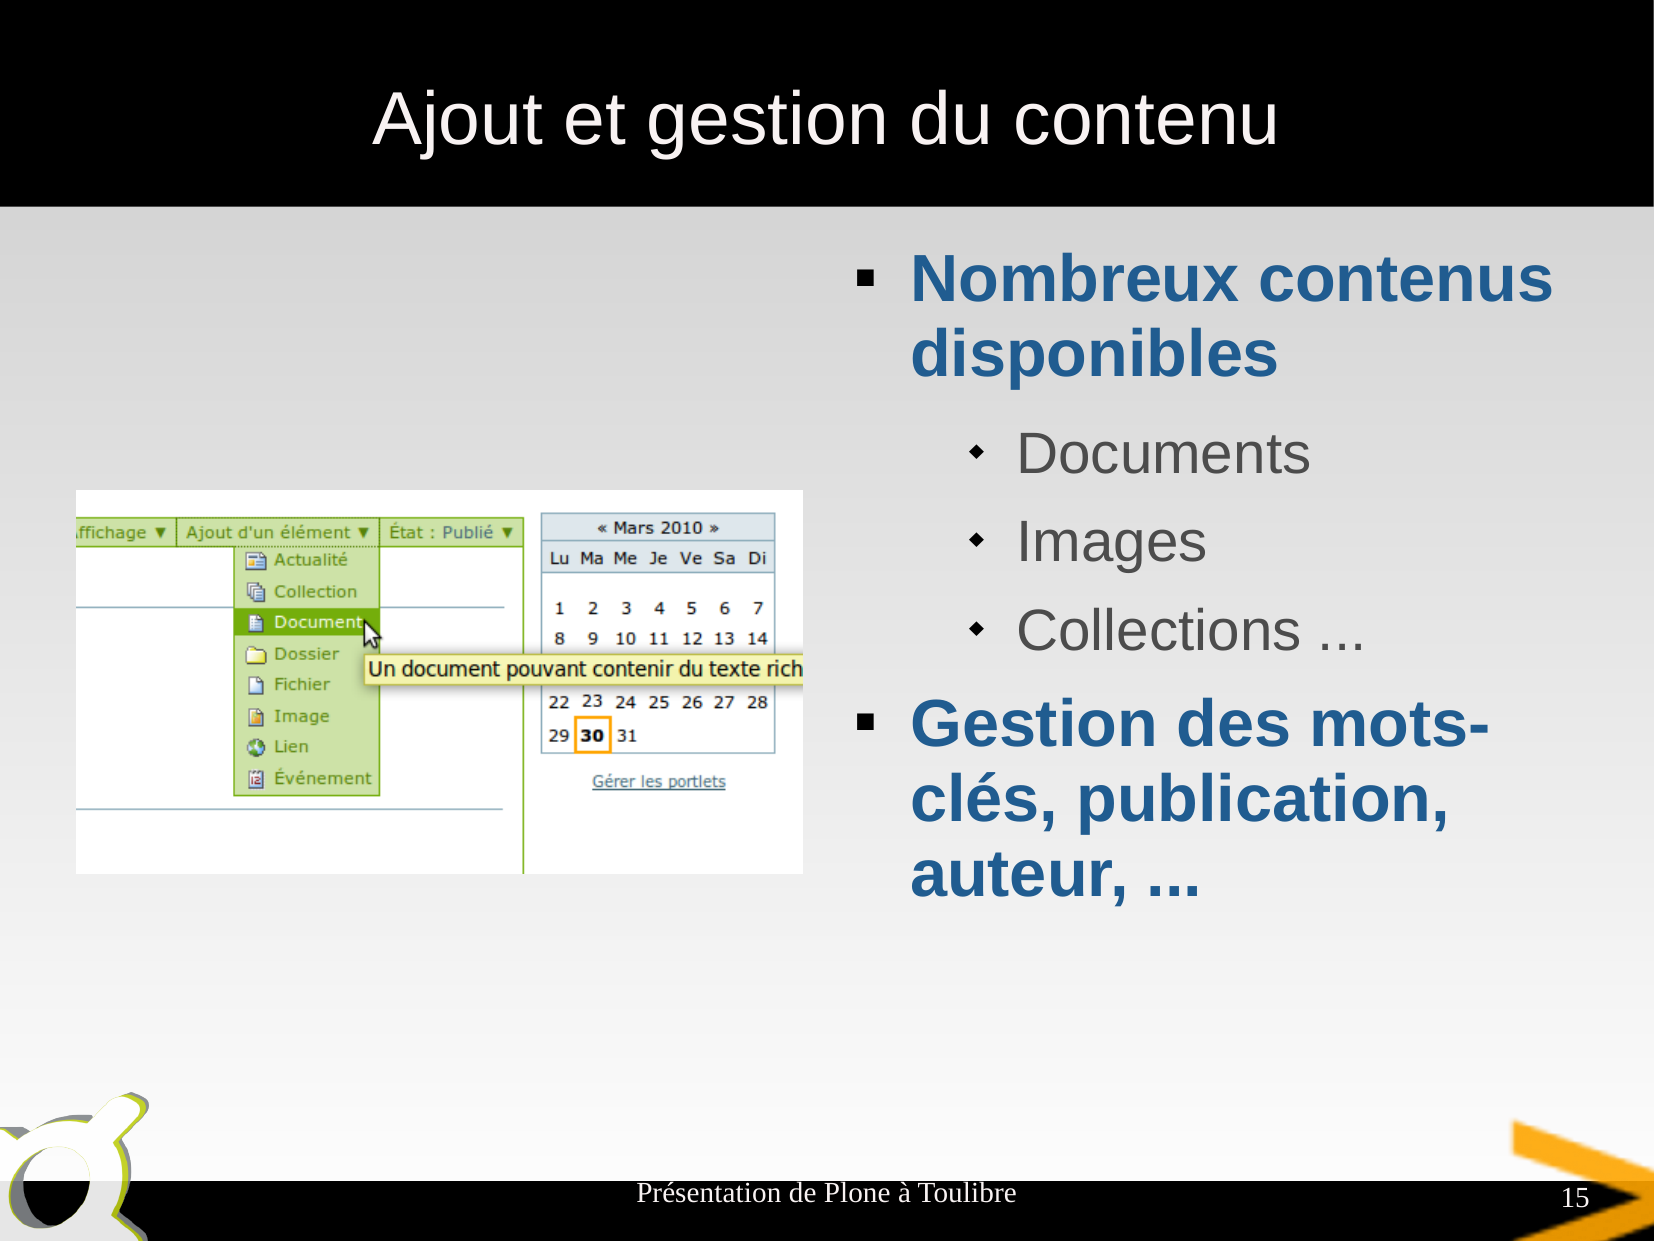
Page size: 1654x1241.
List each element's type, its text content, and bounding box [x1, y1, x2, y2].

title Ajout et gestion du contenu [177, 29, 1477, 207]
list Nombreux contenus disponibles Documents Images Collections ... Gestion des mots-clés, publication, auteur, ... [839, 241, 1566, 1123]
picture [76, 490, 803, 874]
picture [1505, 1181, 1654, 1241]
picture [0, 1181, 149, 1241]
